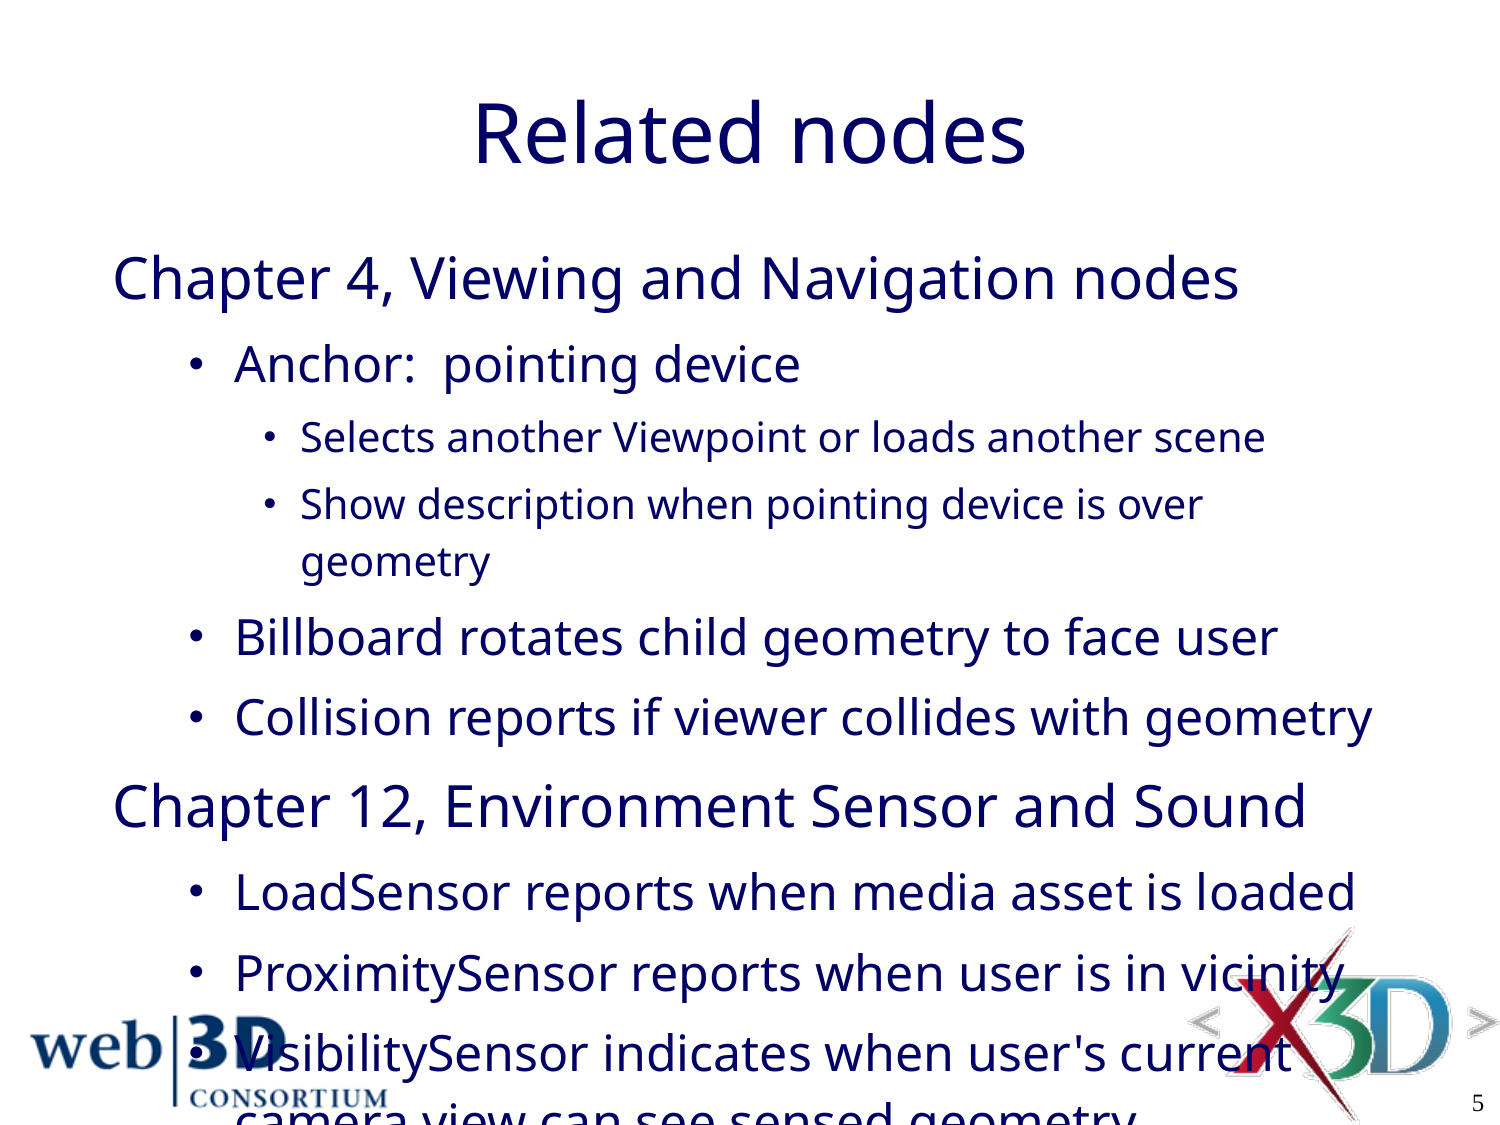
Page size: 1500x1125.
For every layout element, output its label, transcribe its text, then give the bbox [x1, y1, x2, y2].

title Related nodes [112, 37, 1388, 226]
picture [12, 998, 413, 1118]
list Chapter 4, Viewing and Navigation nodes Anchor: pointing device Selects another Viewpoint or loads another scene Show description when pointing device is over geometry Billboard rotates child geometry to face user Collision reports if viewer collides with geometry Chapter 12, Environment Sensor and Sound LoadSensor reports when media asset is loaded ProximitySensor reports when user is in vicinity VisibilitySensor indicates when user's current camera view can see sensed geometry [112, 237, 1388, 1011]
picture [1187, 926, 1500, 1125]
